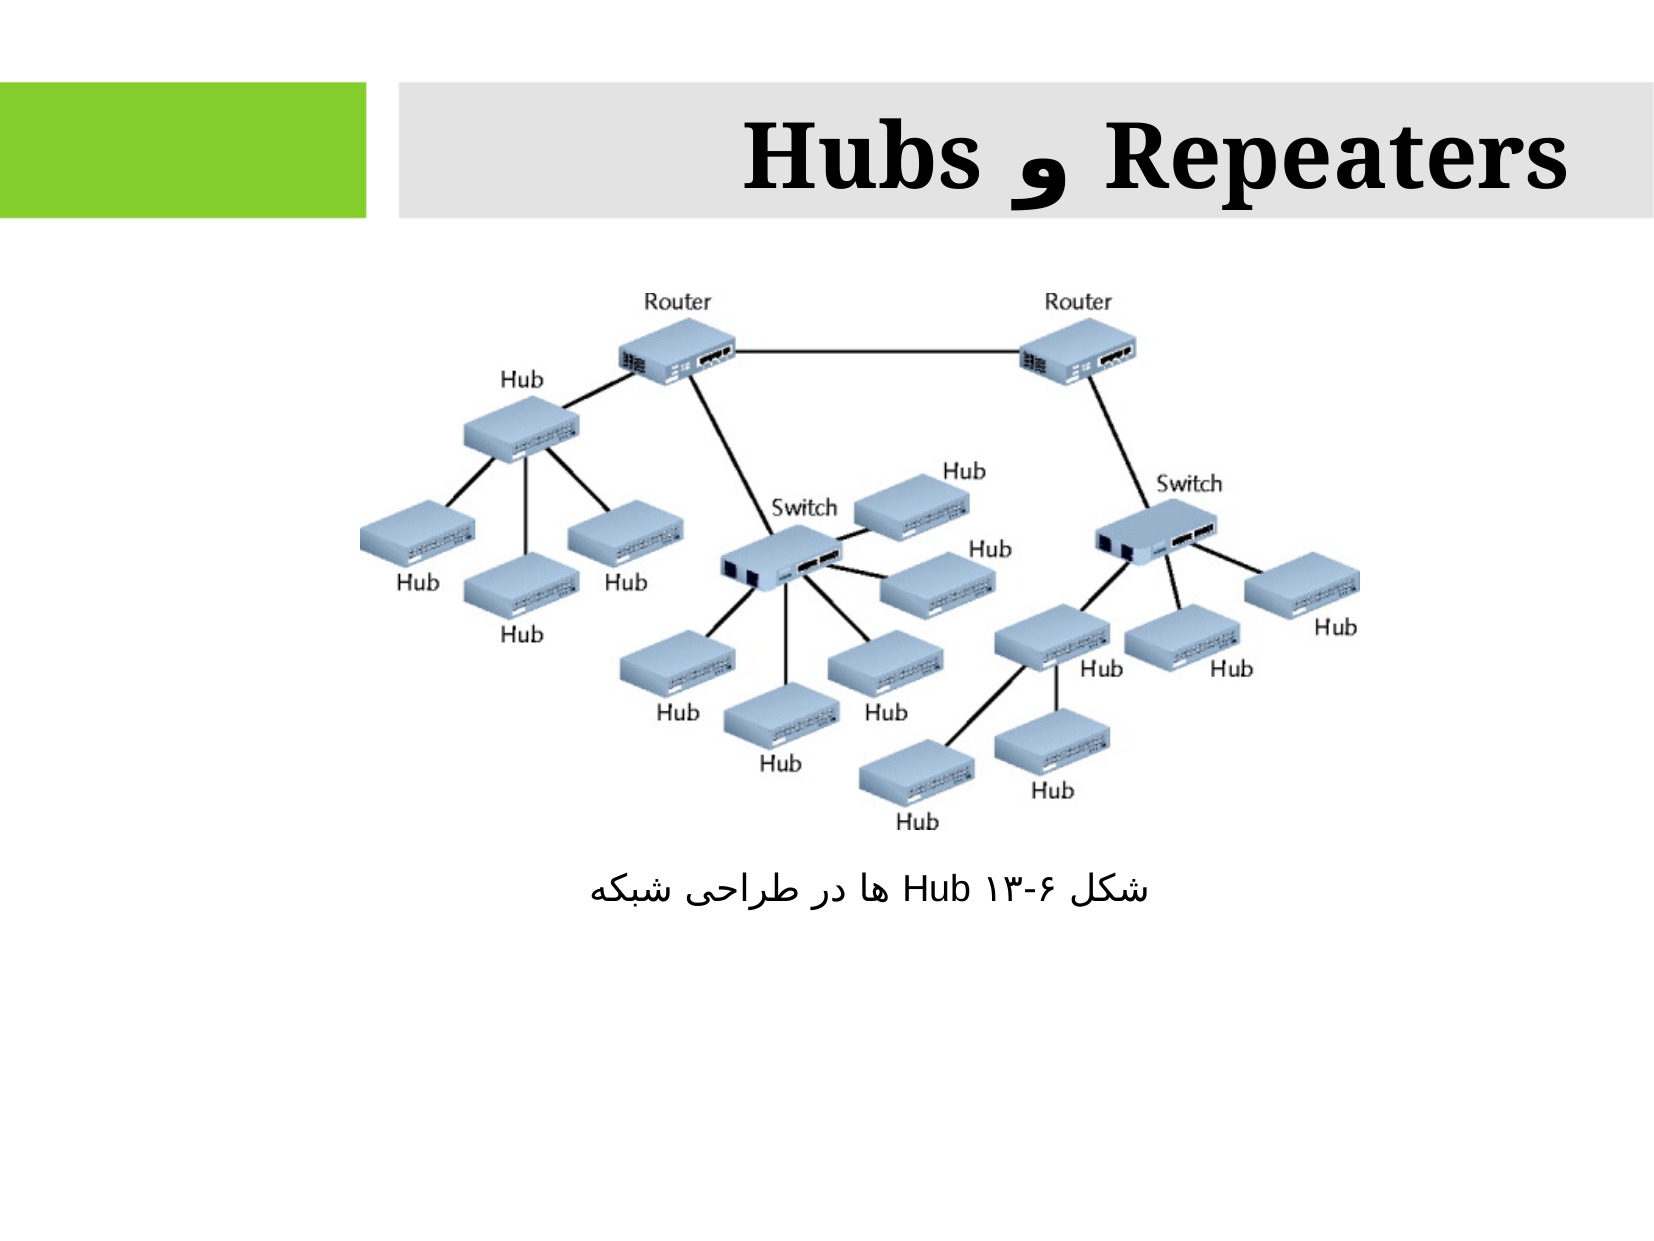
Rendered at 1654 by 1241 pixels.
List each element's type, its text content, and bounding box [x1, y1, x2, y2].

text_box شکل ۶-۱۳ Hub ها در طراحی شبکه [537, 855, 1201, 917]
picture [0, 0, 1654, 1241]
title Repeaters و Hubs [82, 49, 1571, 257]
